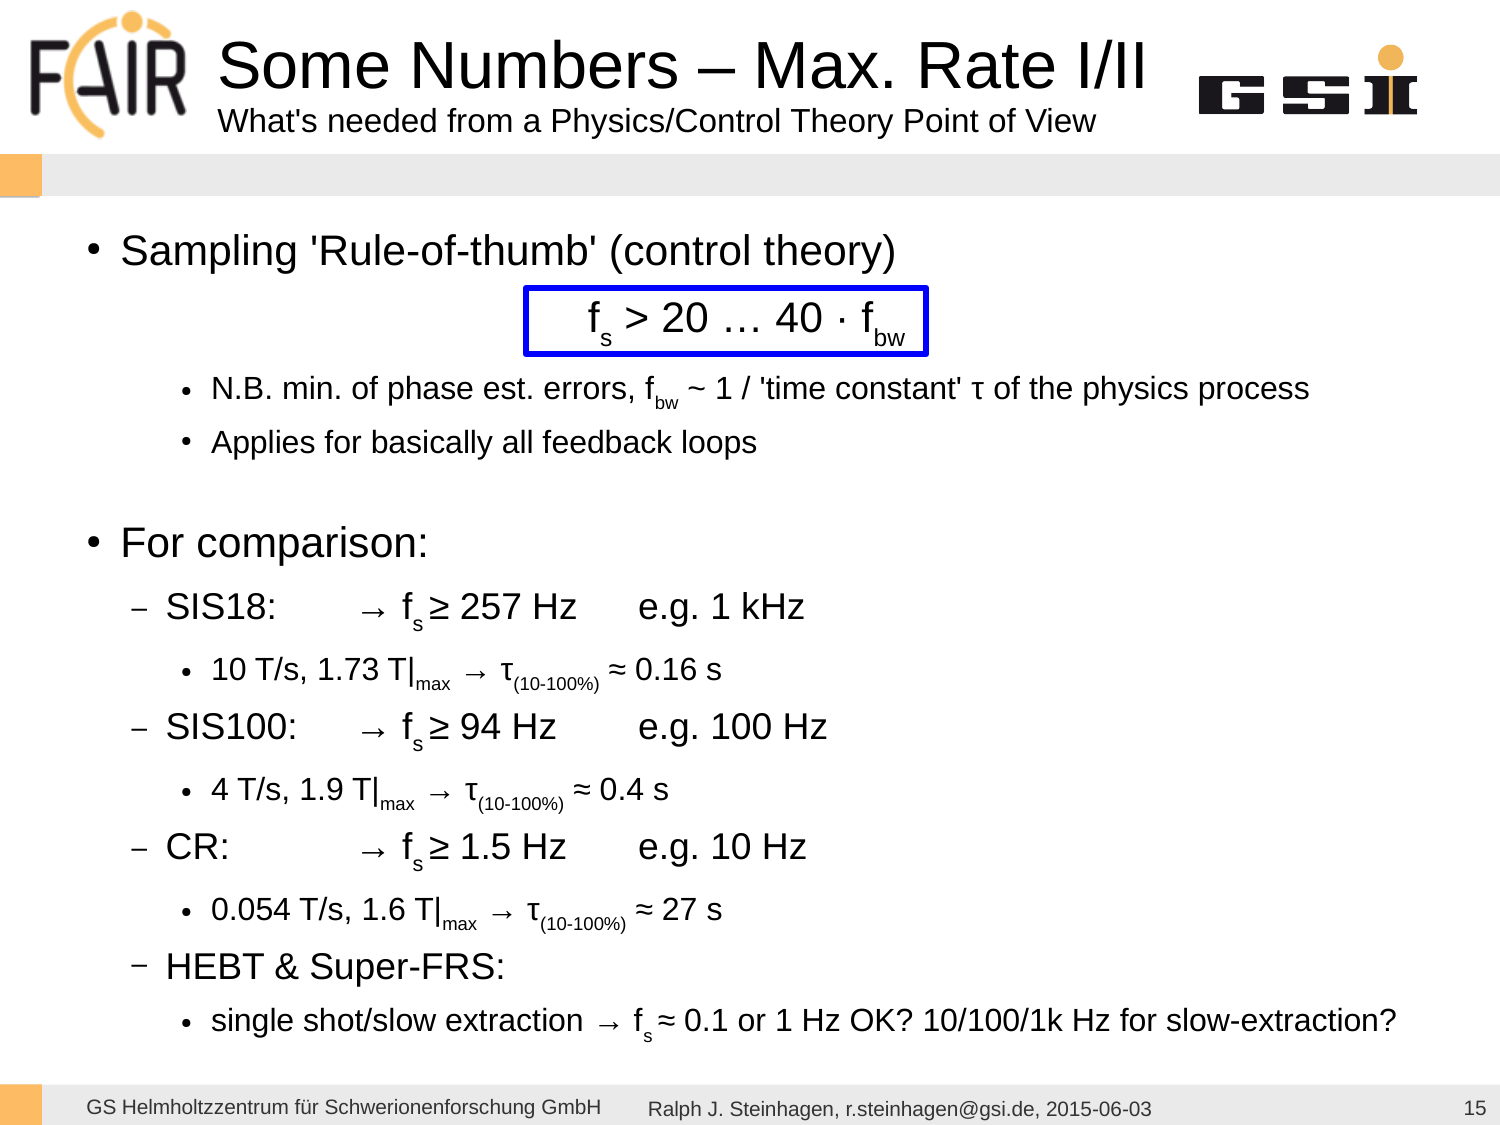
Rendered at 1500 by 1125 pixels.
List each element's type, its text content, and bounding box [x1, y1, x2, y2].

list Sampling 'Rule-of-thumb' (control theory) fs > 20 … 40 · fbw N.B. min. of phase est. errors, fbw ~ 1 / 'time constant' τ of the physics process Applies for basically all feedback loops For comparison: SIS18: → fs ≥ 257 Hz e.g. 1 kHz 10 T/s, 1.73 T|max → τ(10-100%) ≈ 0.16 s SIS100: → fs ≥ 94 Hz e.g. 100 Hz 4 T/s, 1.9 T|max → τ(10-100%) ≈ 0.4 s CR: → fs ≥ 1.5 Hz e.g. 10 Hz 0.054 T/s, 1.6 T|max → τ(10-100%) ≈ 27 s HEBT & Super-FRS: single shot/slow extraction → fs ≈ 0.1 or 1 Hz OK? 10/100/1k Hz for slow-extraction? [75, 226, 1425, 1050]
title Some Numbers – Max. Rate I/II What's needed from a Physics/Control Theory Point of View [217, 0, 1212, 187]
picture [1212, 42, 1419, 117]
picture [30, 9, 187, 141]
